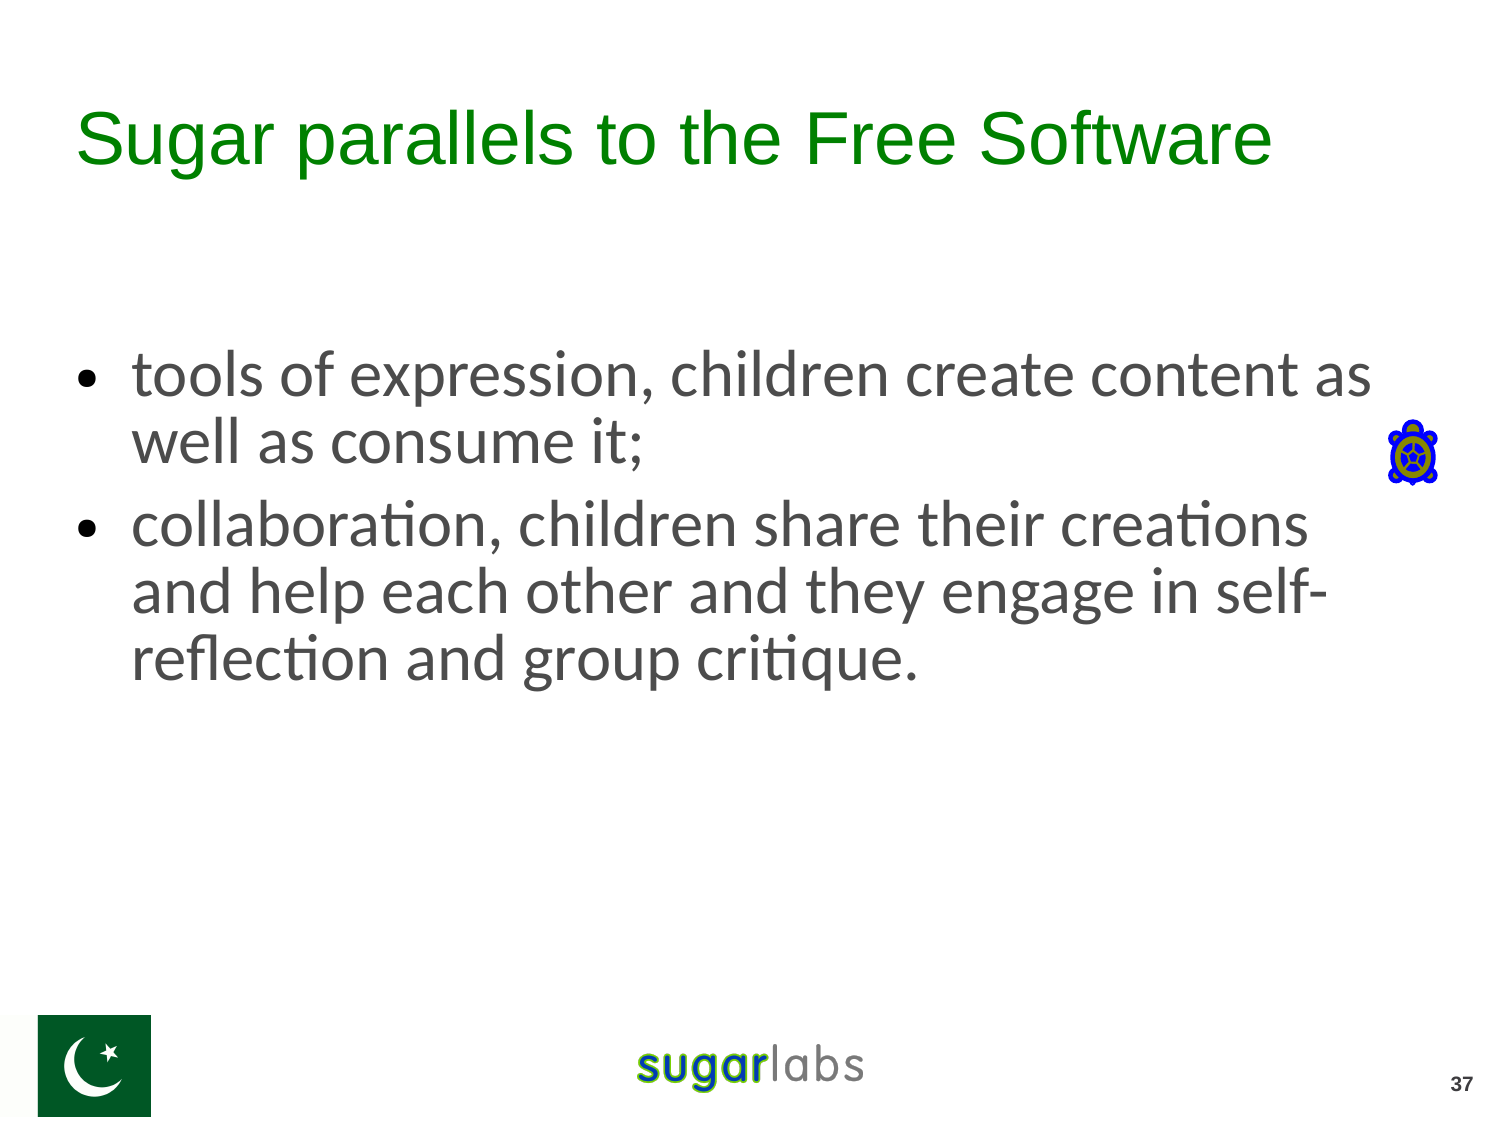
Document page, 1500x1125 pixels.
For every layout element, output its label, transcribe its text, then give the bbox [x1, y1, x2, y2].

title Sugar parallels to the Free Software [75, 44, 1425, 233]
picture [637, 1044, 863, 1093]
picture [0, 1015, 151, 1117]
list tools of expression, children create content as well as consume it; collaboration, children share their creations and help each other and they engage in self-reflection and group critique. [75, 263, 1425, 1006]
picture [1376, 417, 1449, 490]
